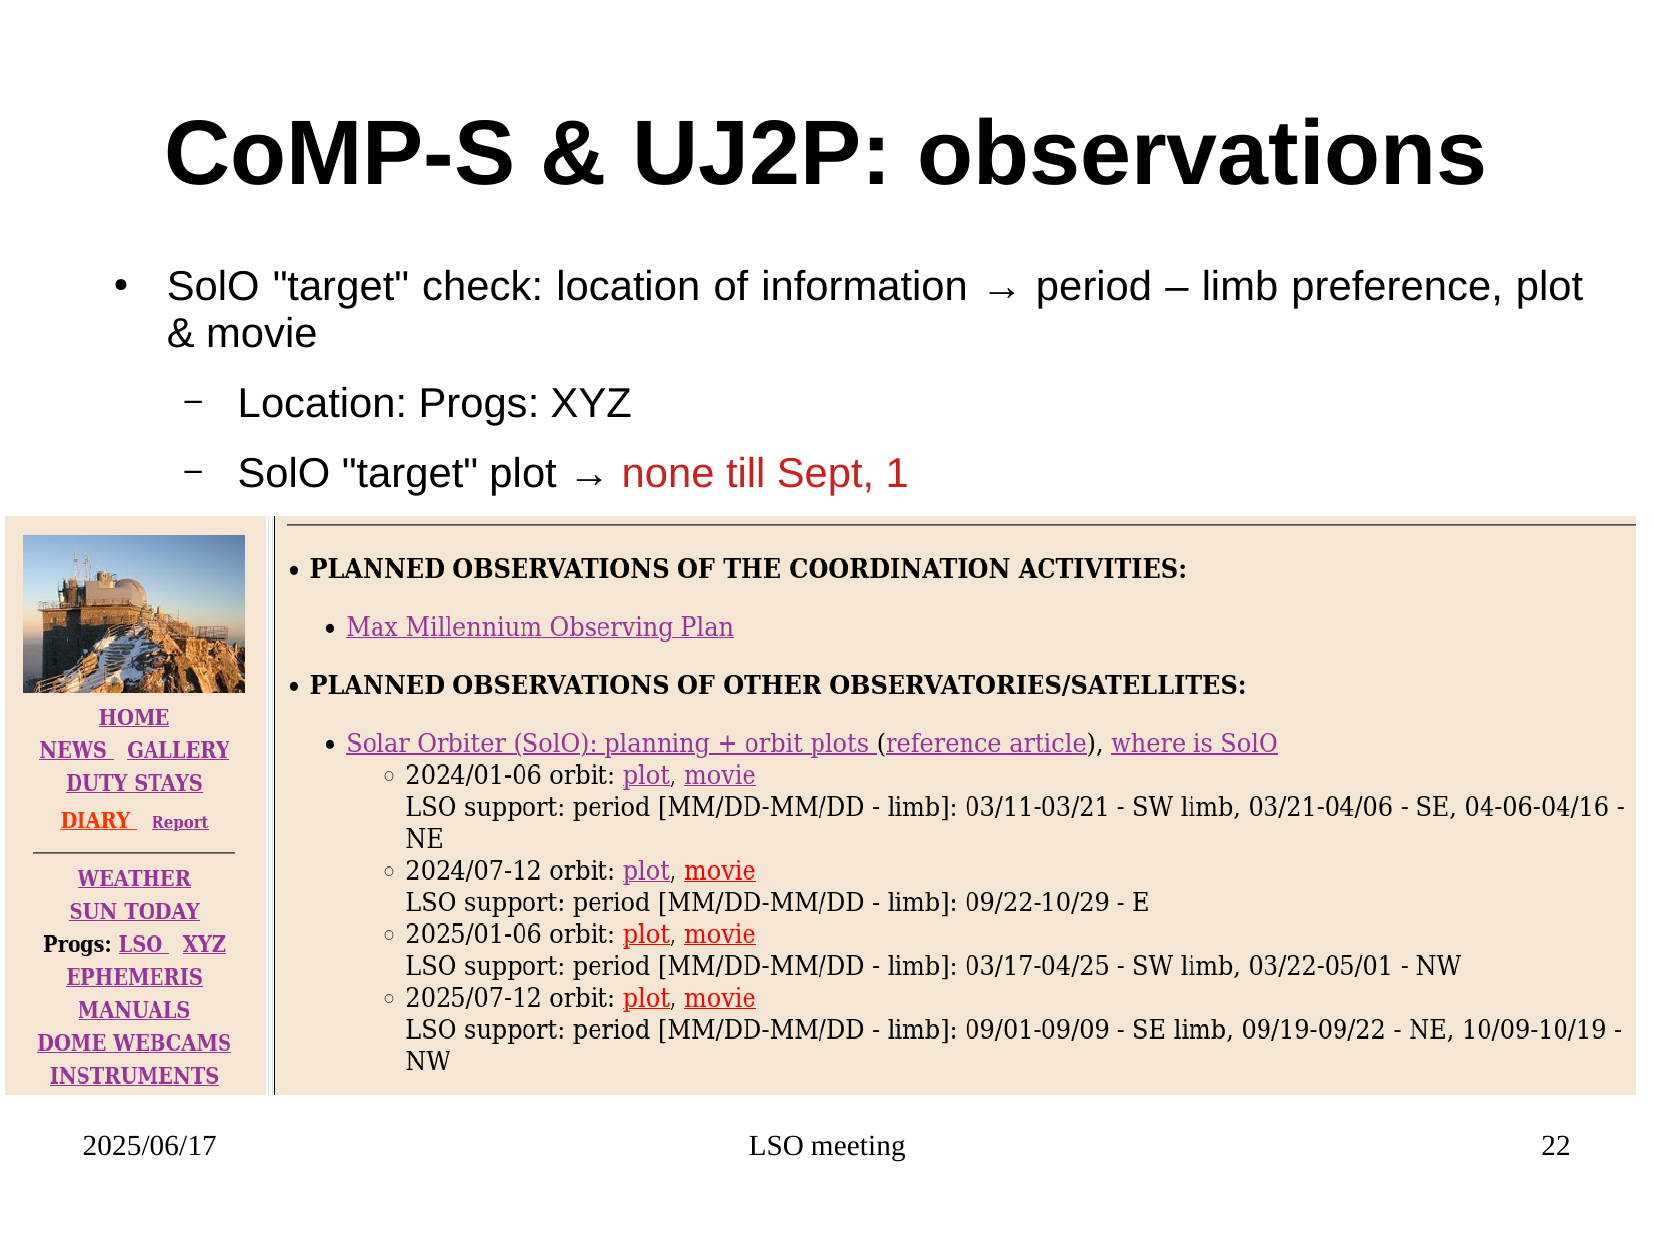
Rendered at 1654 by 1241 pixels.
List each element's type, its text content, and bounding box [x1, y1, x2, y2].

title CoMP-S & UJ2P: observations [82, 49, 1571, 257]
picture [5, 516, 1636, 1096]
list SolO "target" check: location of information → period – limb preference, plot & movie Location: Progs: XYZ SolO "target" plot → none till Sept, 1 [95, 1096, 1585, 1206]
list SolO "target" check: location of information → period – limb preference, plot & movie Location: Progs: XYZ SolO "target" plot → none till Sept, 1 [95, 263, 1585, 516]
